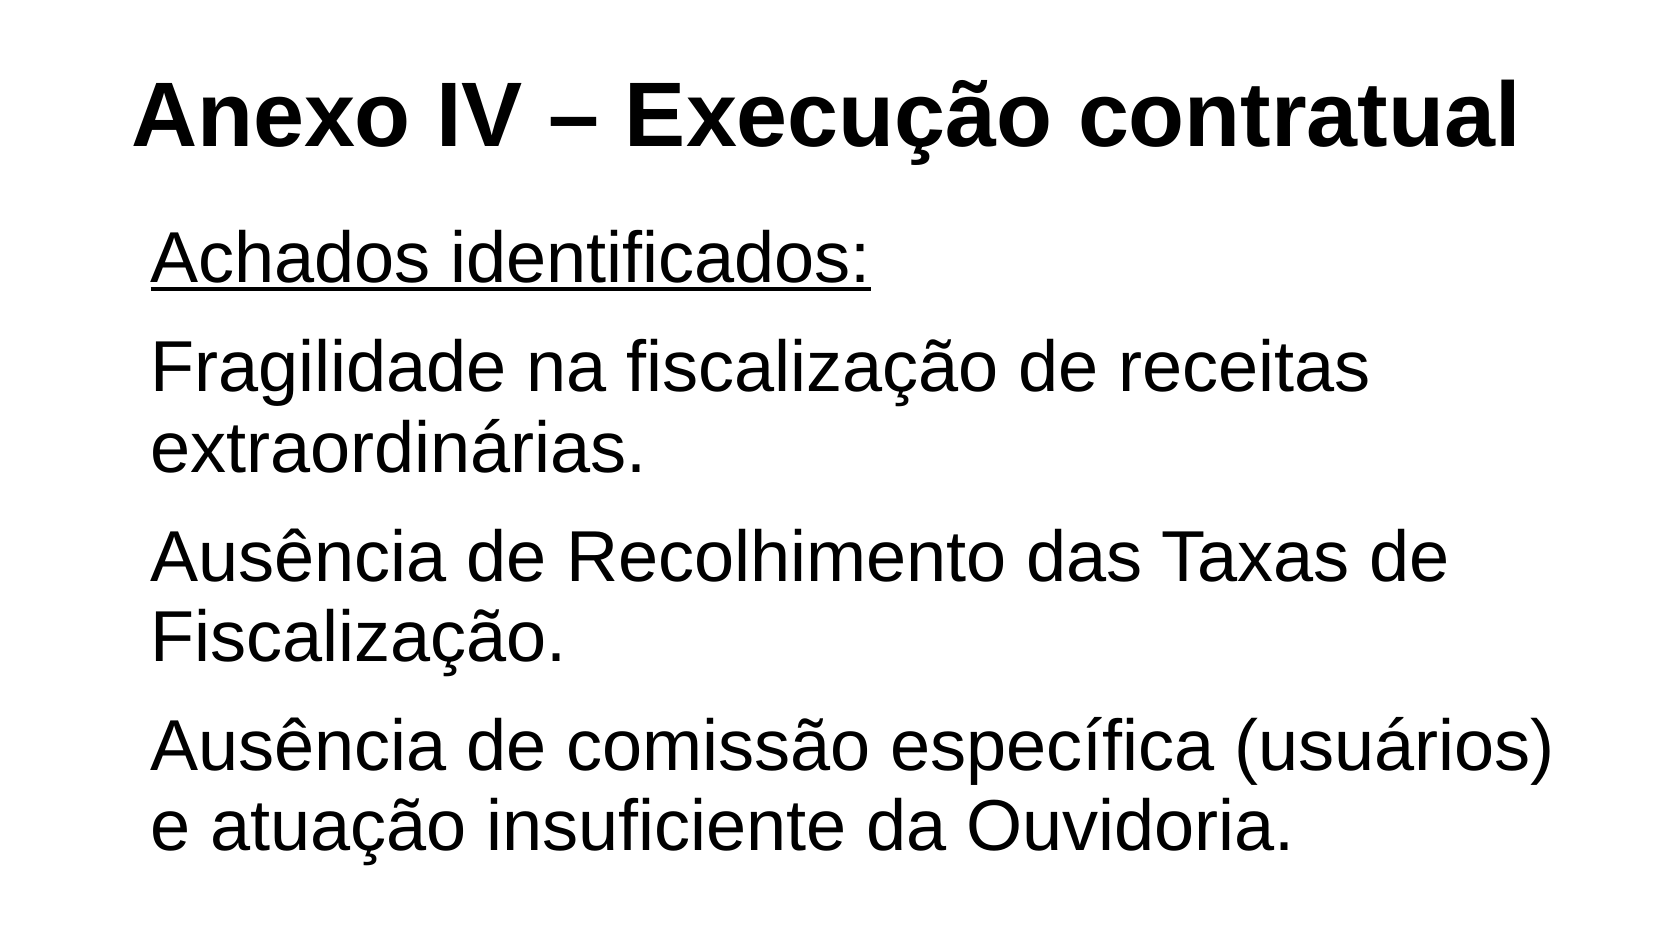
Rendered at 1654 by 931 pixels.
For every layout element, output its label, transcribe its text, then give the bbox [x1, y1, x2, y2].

title Anexo IV – Execução contratual [82, 37, 1571, 193]
list Achados identificados: Fragilidade na fiscalização de receitas extraordinárias. Ausência de Recolhimento das Taxas de Fiscalização. Ausência de comissão específica (usuários) e atuação insuficiente da Ouvidoria. [82, 217, 1571, 898]
